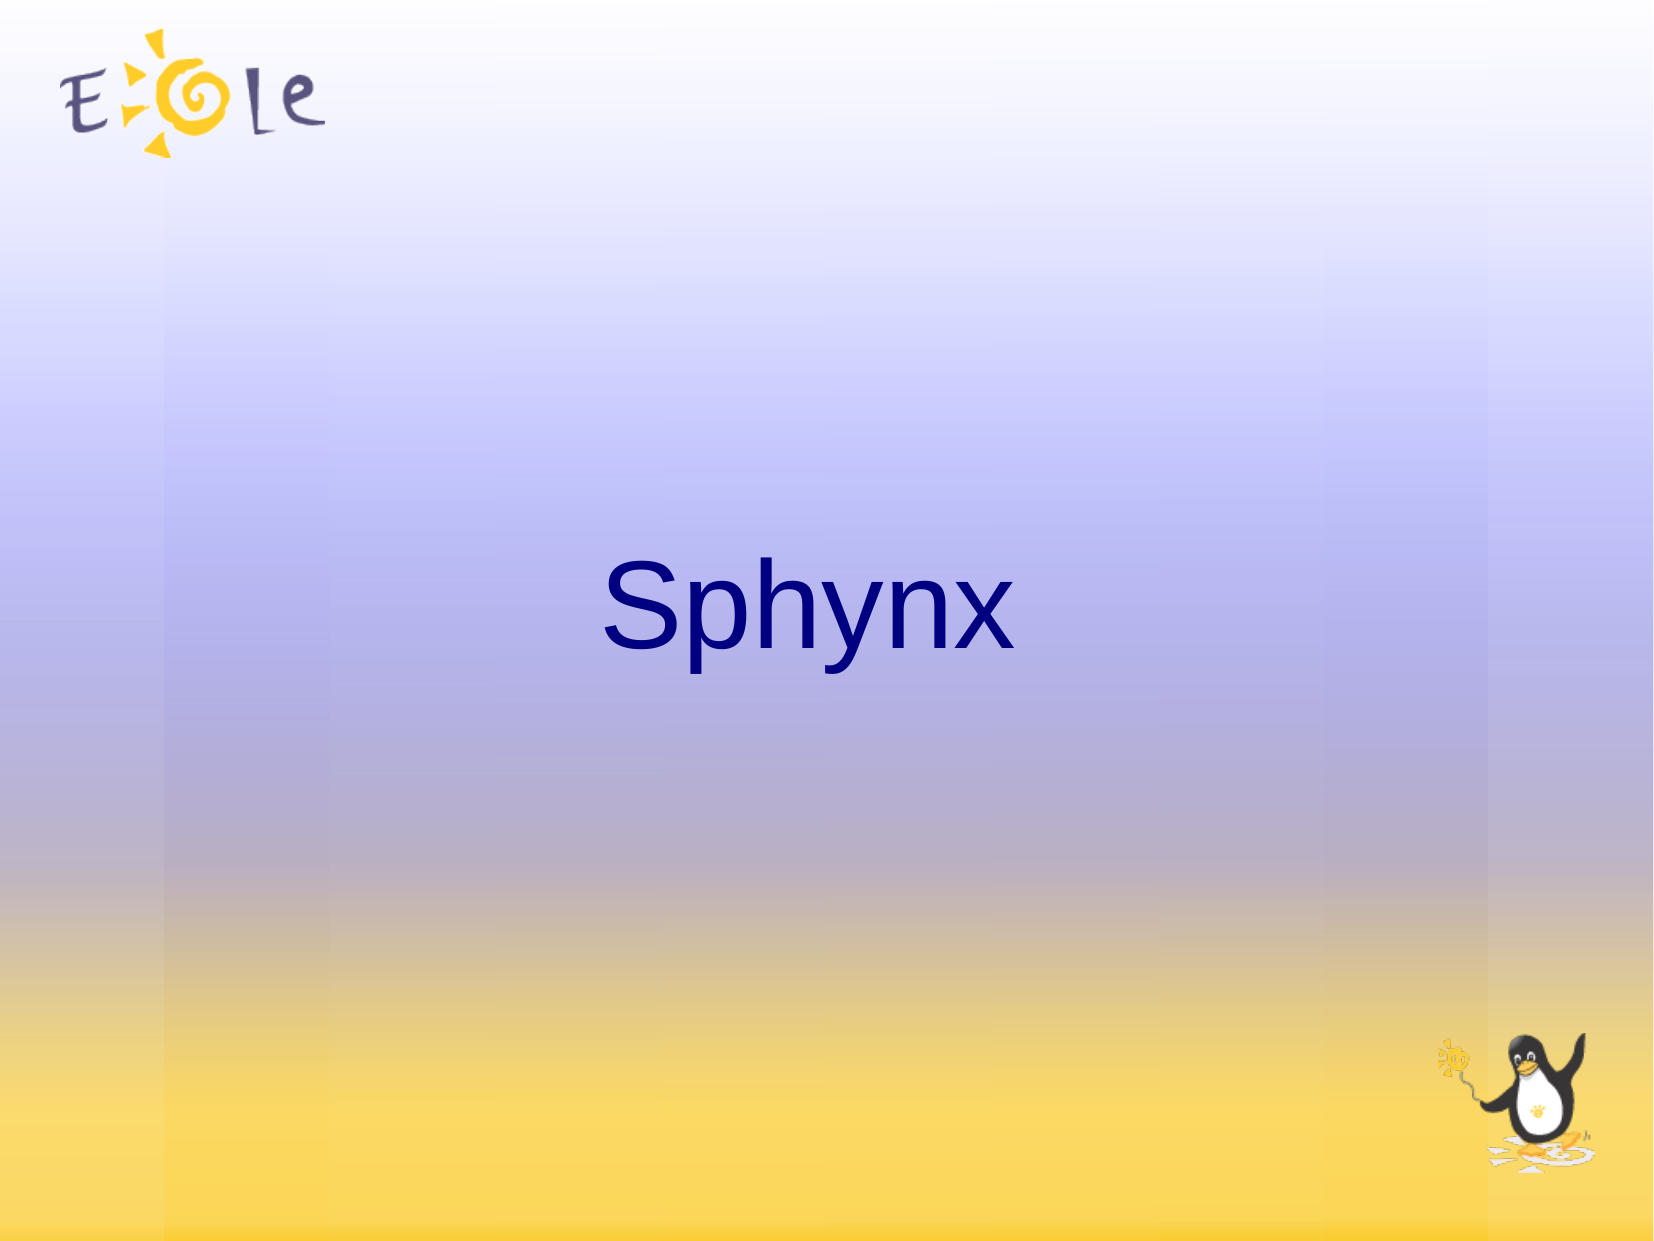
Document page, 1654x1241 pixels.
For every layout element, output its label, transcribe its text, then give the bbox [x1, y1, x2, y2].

picture [0, 0, 1654, 1241]
title Sphynx [76, 501, 1565, 709]
